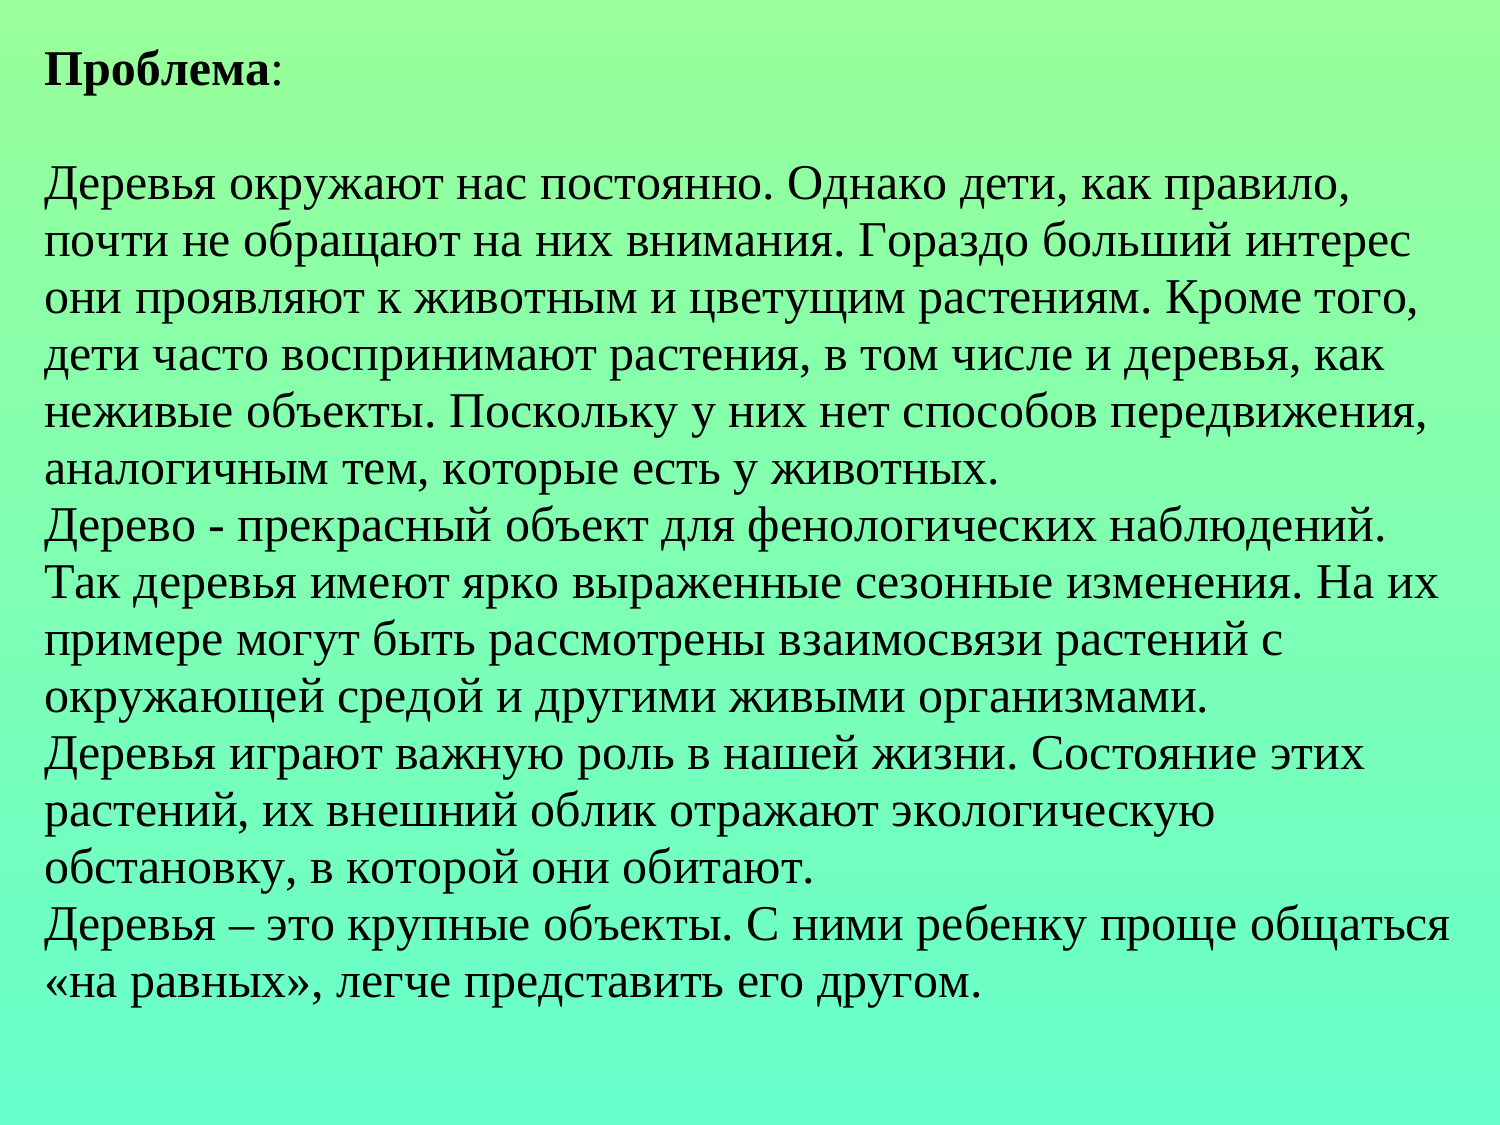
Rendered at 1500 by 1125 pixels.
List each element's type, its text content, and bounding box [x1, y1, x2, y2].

text_box Проблема: Деревья окружают нас постоянно. Однако дети, как правило, почти не обращают на них внимания. Гораздо больший интерес они проявляют к животным и цветущим растениям. Кроме того, дети часто воспринимают растения, в том числе и деревья, как неживые объекты. Поскольку у них нет способов передвижения, аналогичным тем, которые есть у животных. Дерево - прекрасный объект для фенологических наблюдений. Так деревья имеют ярко выраженные сезонные изменения. На их примере могут быть рассмотрены взаимосвязи растений с окружающей средой и другими живыми организмами. Деревья играют важную роль в нашей жизни. Состояние этих растений, их внешний облик отражают экологическую обстановку, в которой они обитают. Деревья – это крупные объекты. С ними ребенку проще общаться «на равных», легче представить его другом. [29, 32, 1477, 1017]
